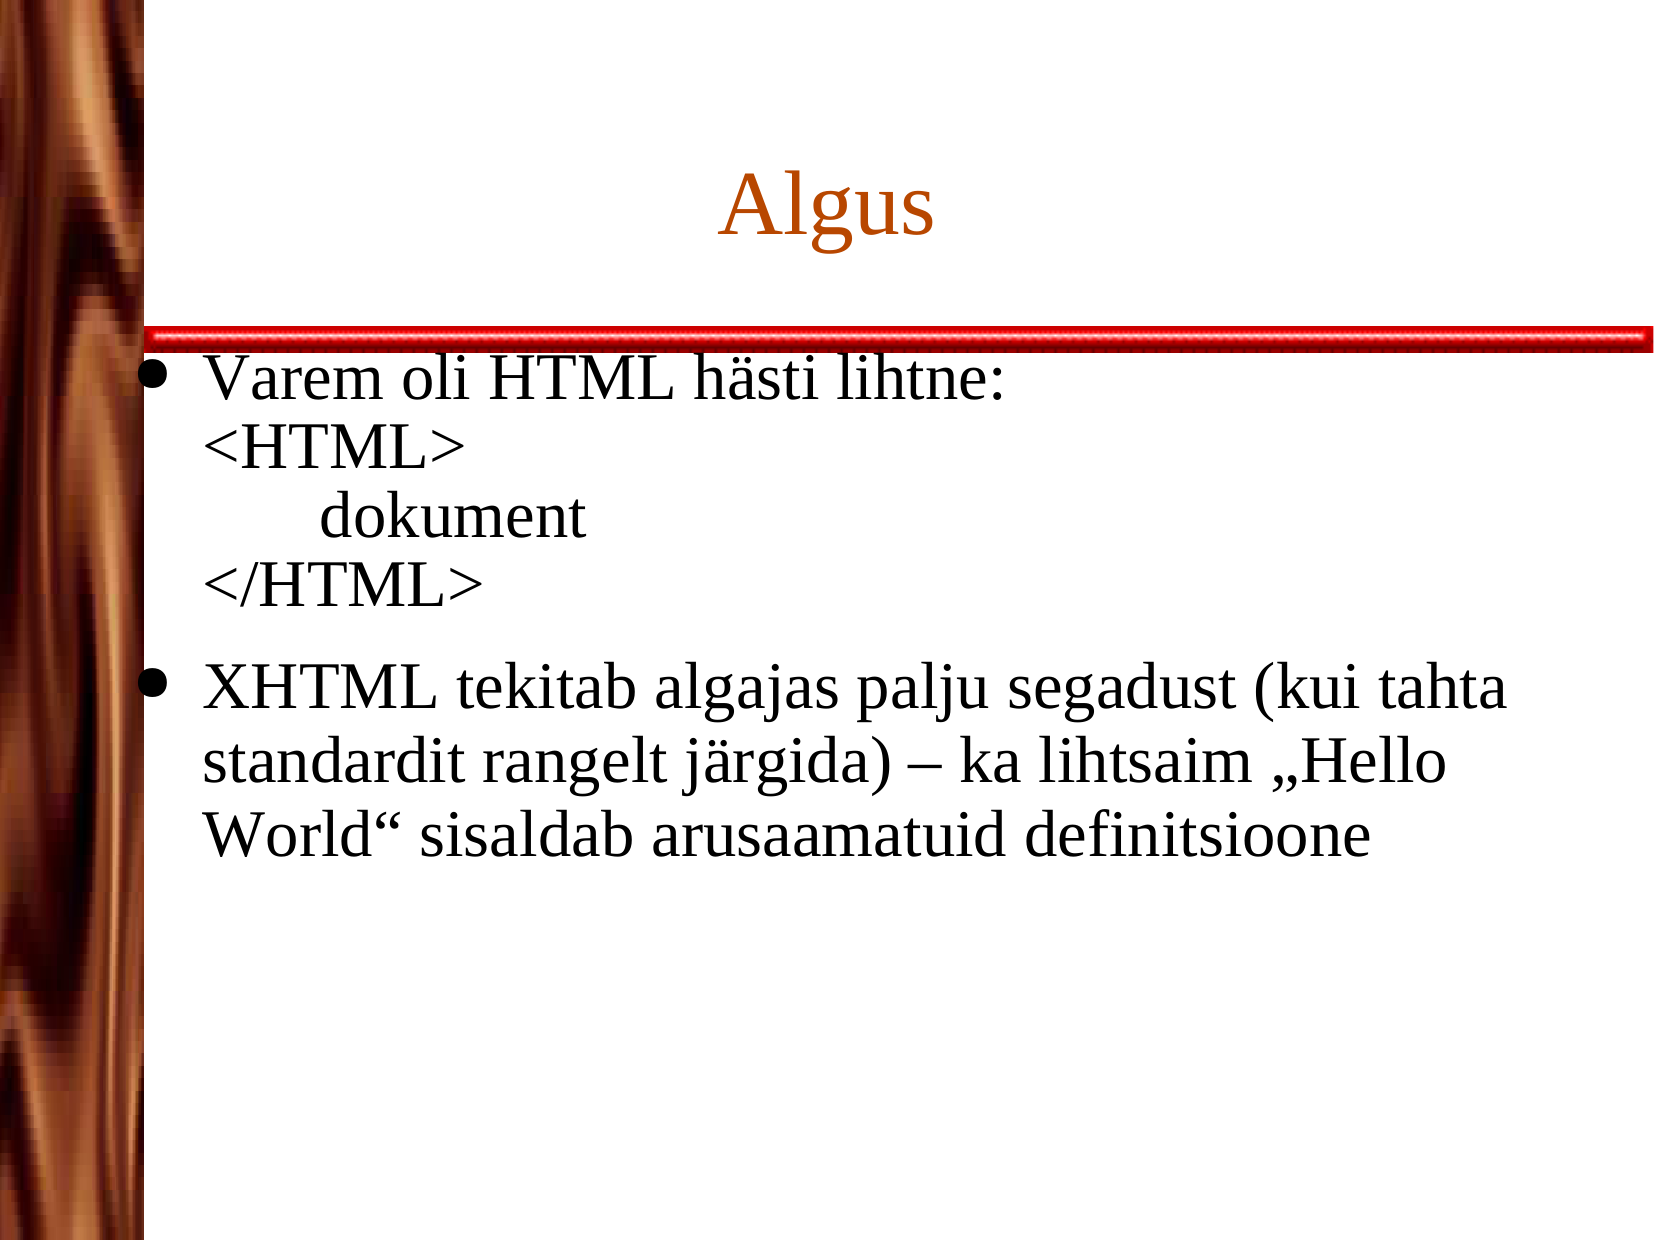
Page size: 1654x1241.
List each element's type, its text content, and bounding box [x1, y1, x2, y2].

title Algus [121, 100, 1533, 312]
list Varem oli HTML hästi lihtne: <HTML> dokument </HTML> XHTML tekitab algajas palju segadust (kui tahta standardit rangelt järgida) – ka lihtsaim „Hello World“ sisaldab arusaamatuid definitsioone [121, 344, 1533, 1126]
picture [0, 0, 1654, 1240]
